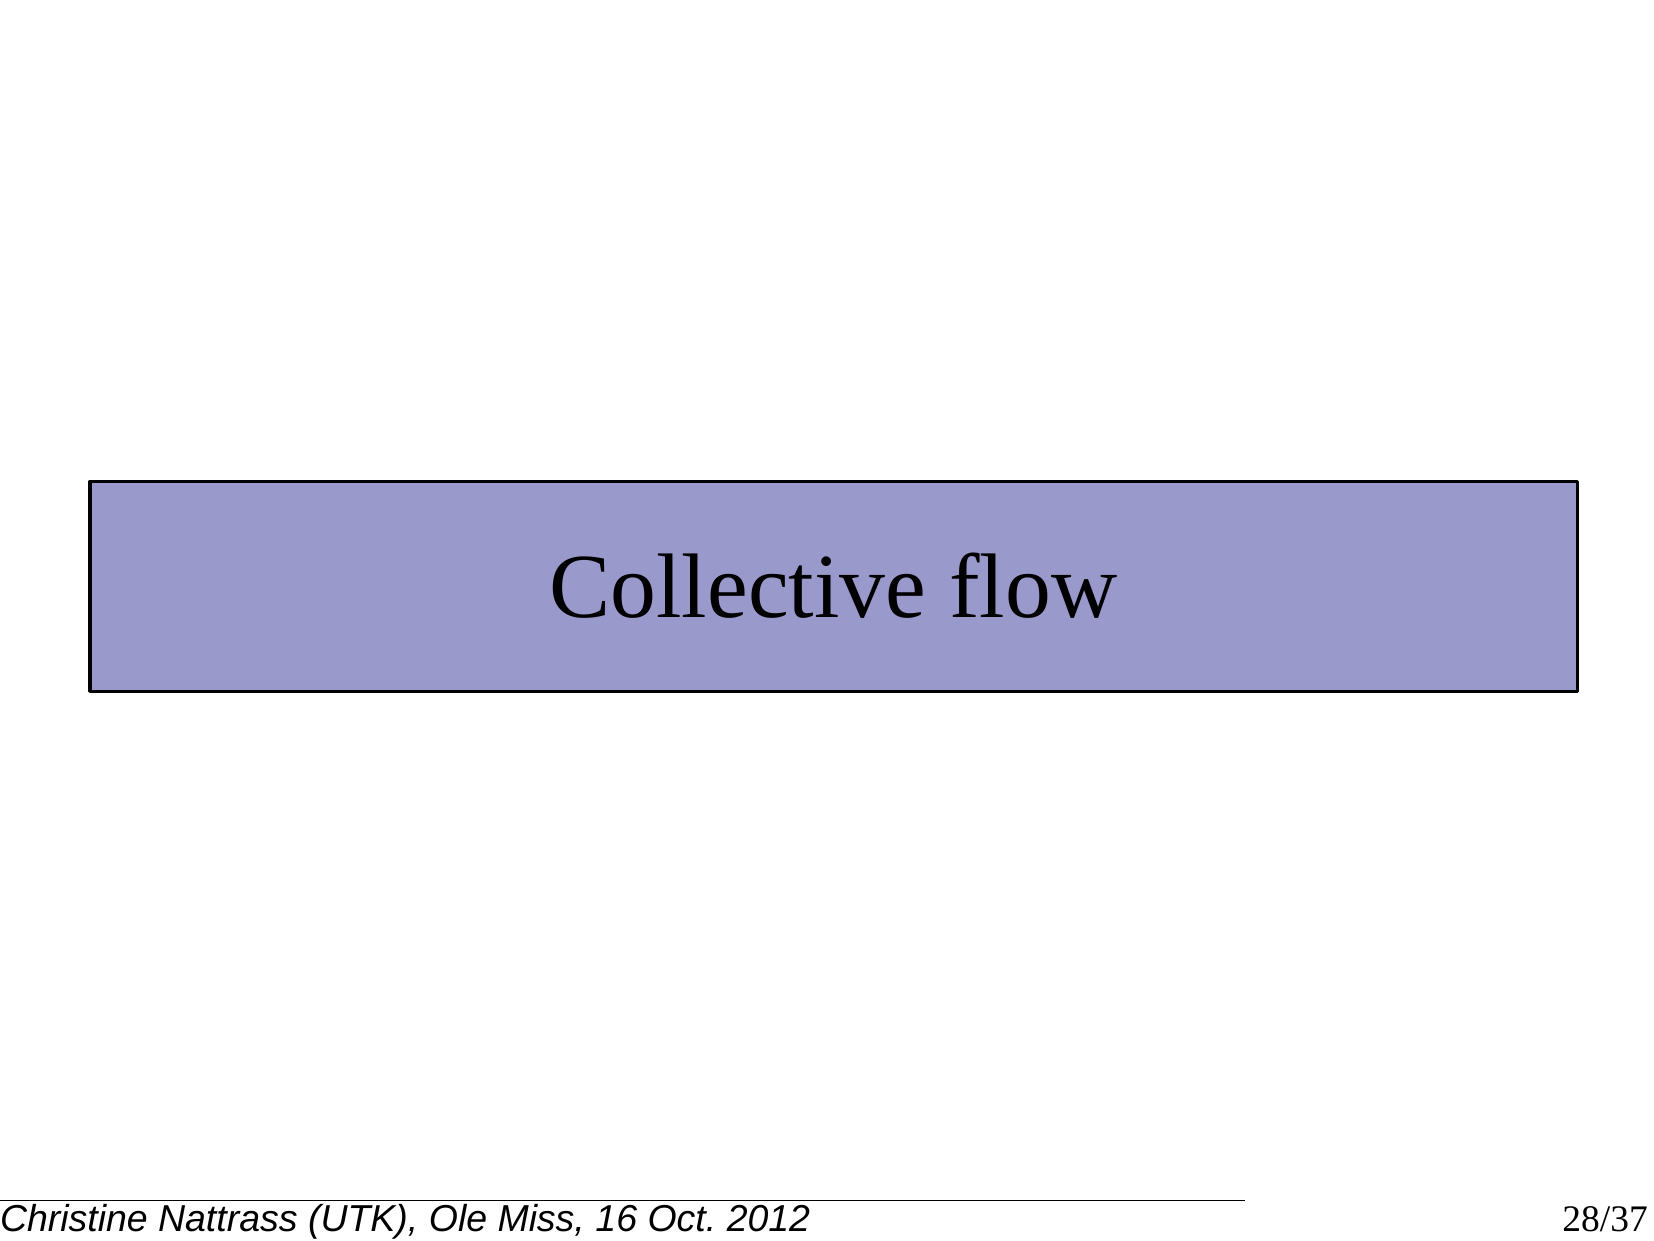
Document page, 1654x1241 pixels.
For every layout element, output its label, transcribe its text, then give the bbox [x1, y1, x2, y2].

title Collective flow [90, 481, 1578, 692]
